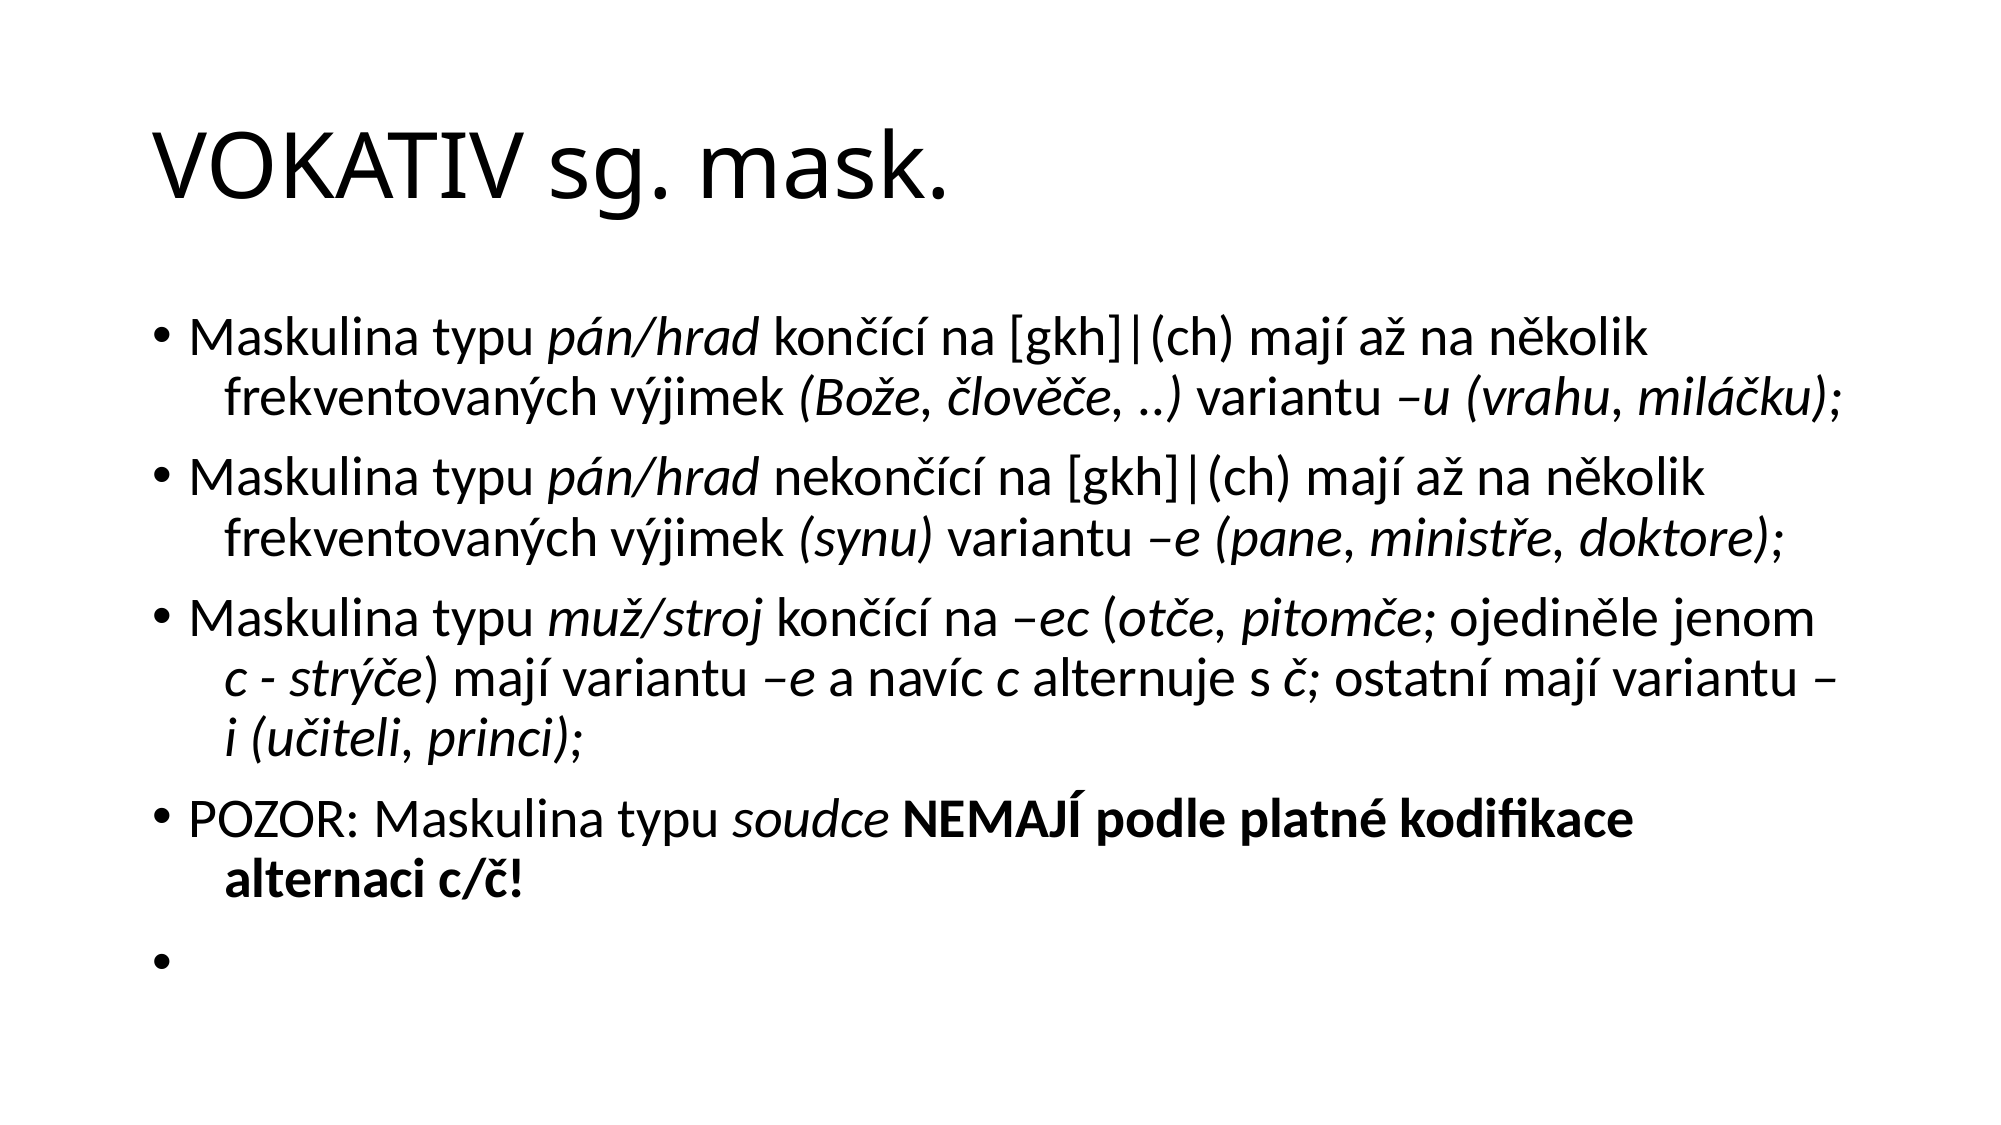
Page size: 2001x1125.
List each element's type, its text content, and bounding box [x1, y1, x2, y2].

list Maskulina typu pán/hrad končící na [gkh]|(ch) mají až na několik frekventovaných výjimek (Bože, člověče, ..) variantu –u (vrahu, miláčku); Maskulina typu pán/hrad nekončící na [gkh]|(ch) mají až na několik frekventovaných výjimek (synu) variantu –e (pane, ministře, doktore); Maskulina typu muž/stroj končící na –ec (otče, pitomče; ojediněle jenom c - strýče) mají variantu –e a navíc c alternuje s č; ostatní mají variantu –i (učiteli, princi); POZOR: Maskulina typu soudce NEMAJÍ podle platné kodifikace alternaci c/č! [137, 299, 1863, 1014]
title VOKATIV sg. mask. [137, 59, 1863, 278]
